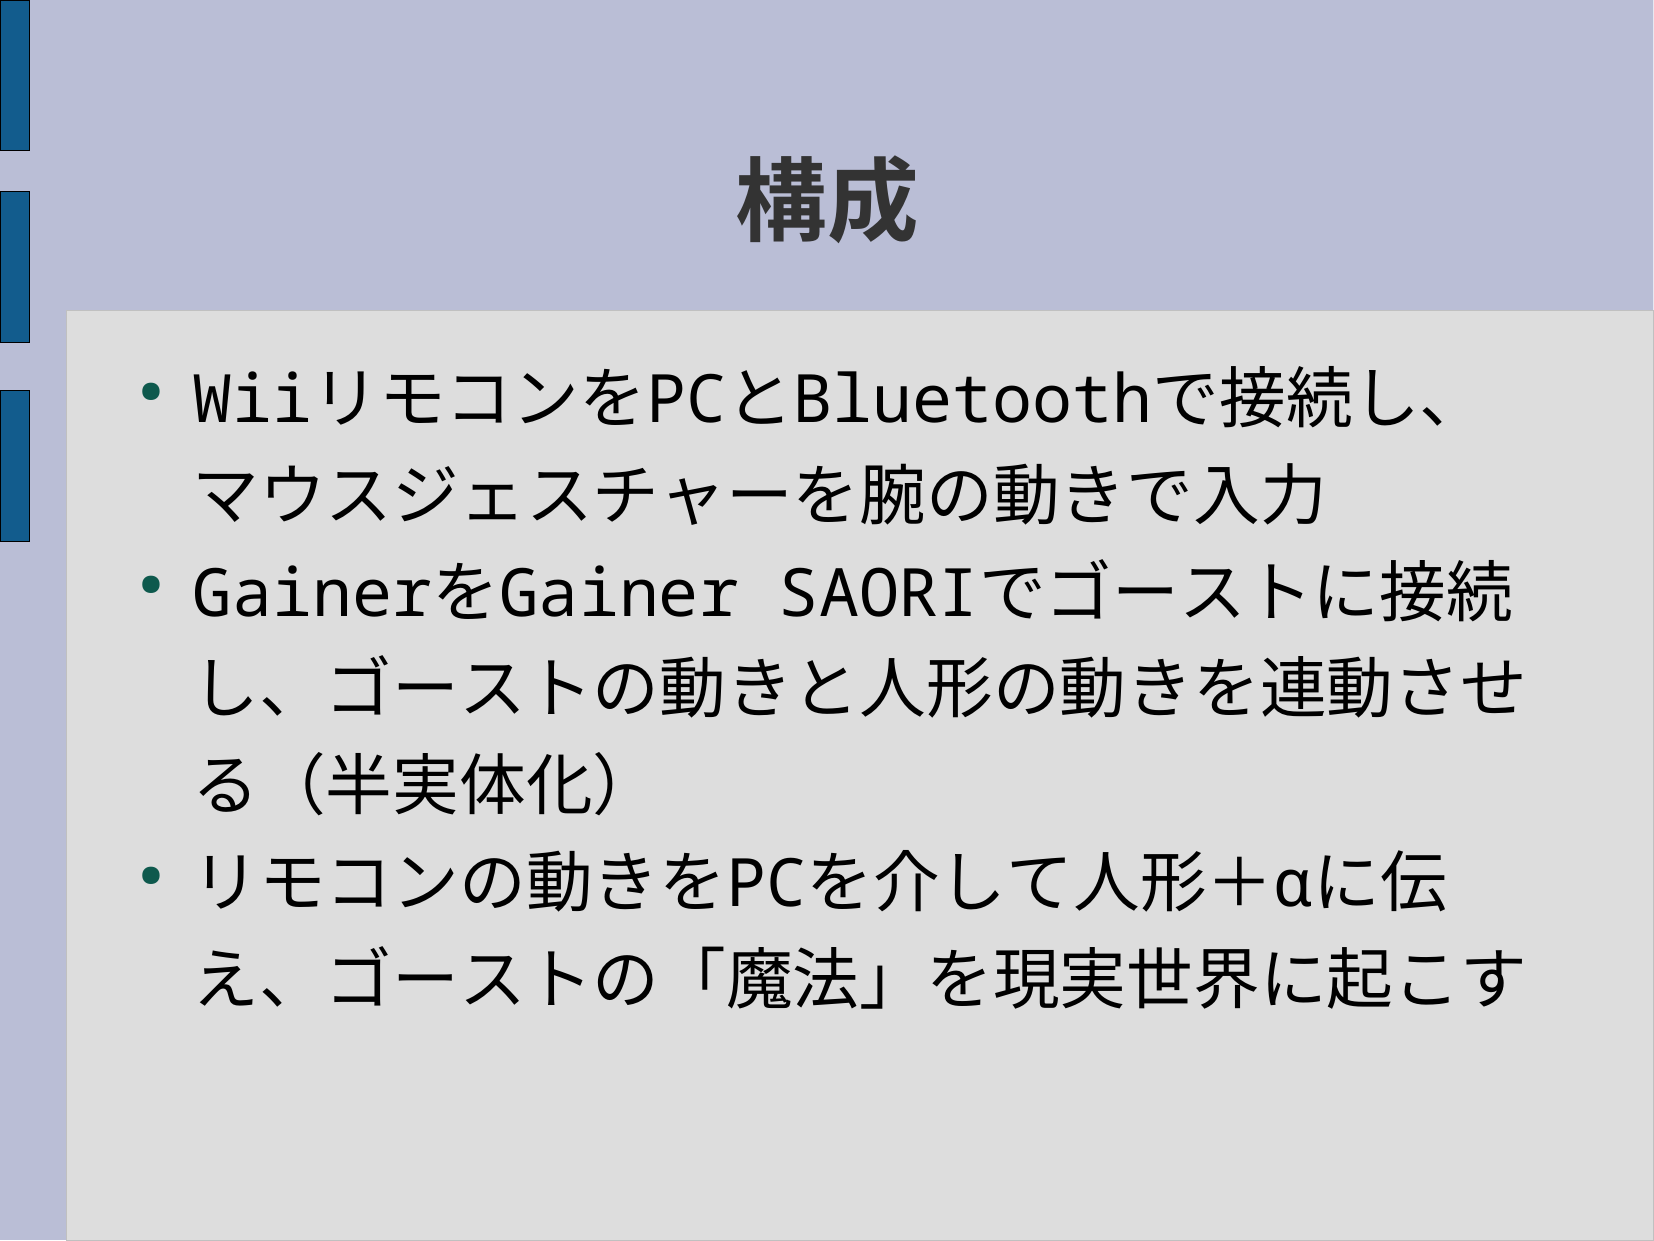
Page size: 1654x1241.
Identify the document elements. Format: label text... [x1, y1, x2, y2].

title 構成 [121, 98, 1534, 291]
list WiiリモコンをPCとBluetoothで接続し、マウスジェスチャーを腕の動きで入力 GainerをGainer SAORIでゴーストに接続し、ゴーストの動きと人形の動きを連動させる（半実体化） リモコンの動きをPCを介して人形＋αに伝え、ゴーストの「魔法」を現実世界に起こす [121, 344, 1534, 1112]
